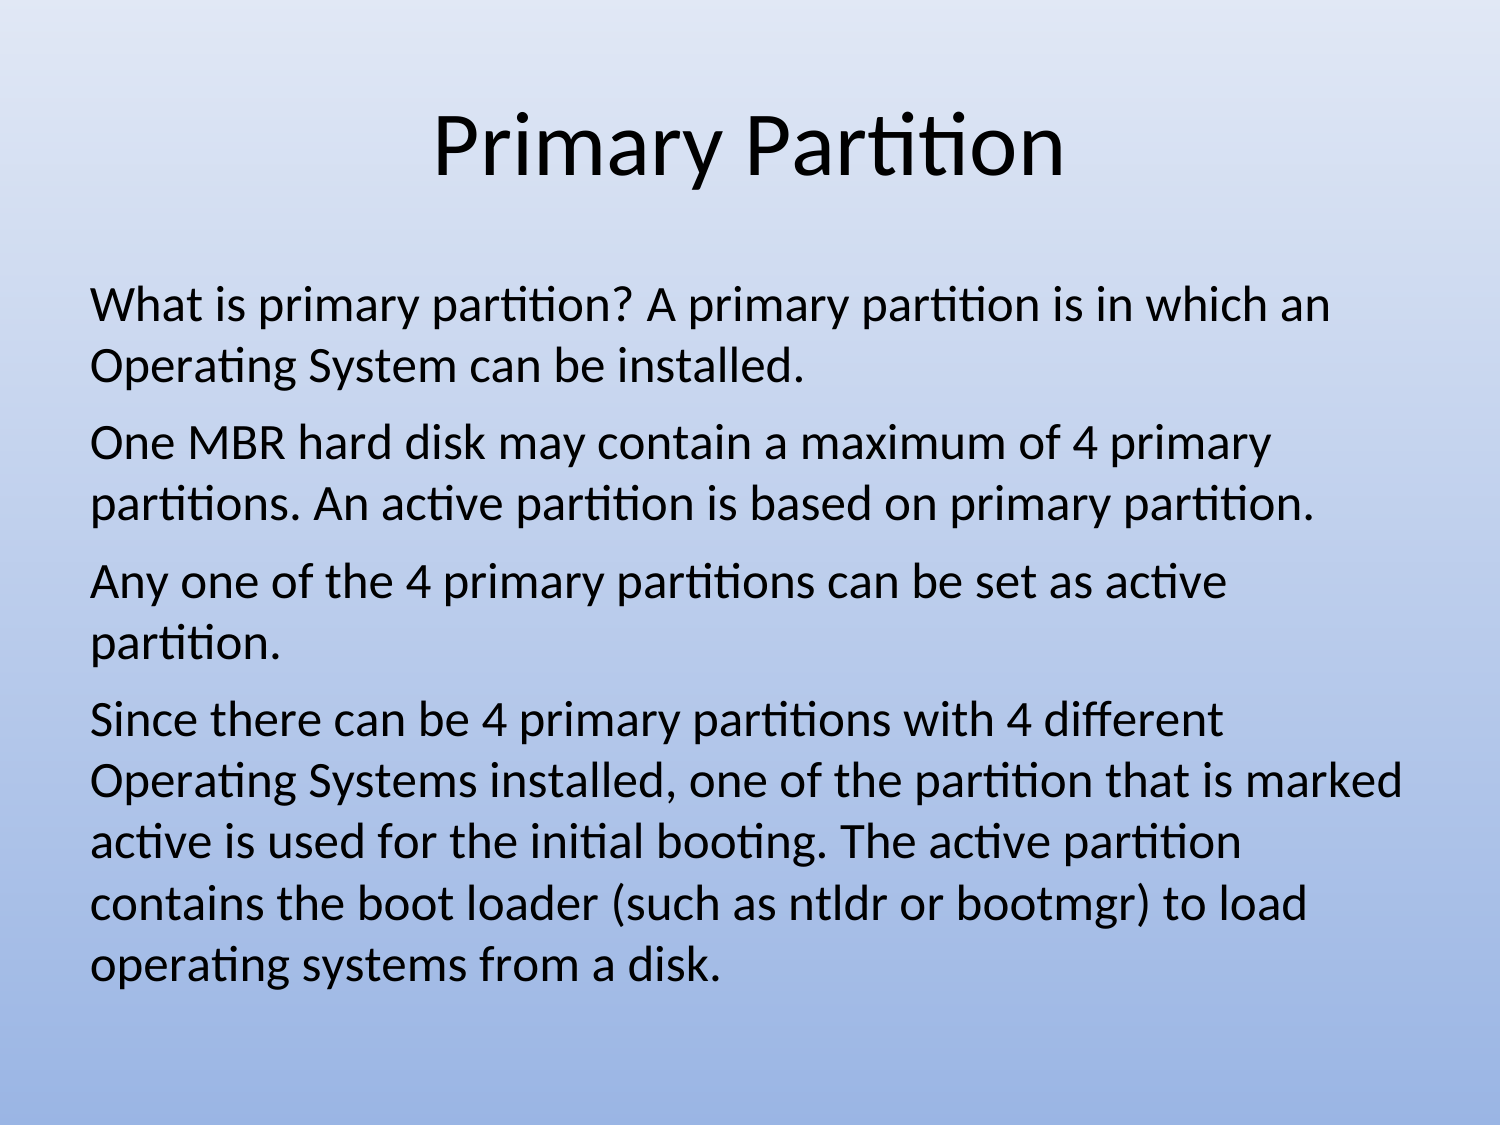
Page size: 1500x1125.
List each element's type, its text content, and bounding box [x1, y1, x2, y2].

list What is primary partition? A primary partition is in which an Operating System can be installed. One MBR hard disk may contain a maximum of 4 primary partitions. An active partition is based on primary partition. Any one of the 4 primary partitions can be set as active partition. Since there can be 4 primary partitions with 4 different Operating Systems installed, one of the partition that is marked active is used for the initial booting. The active partition contains the boot loader (such as ntldr or bootmgr) to load operating systems from a disk. [75, 262, 1426, 1006]
title Primary Partition [75, 21, 1426, 257]
